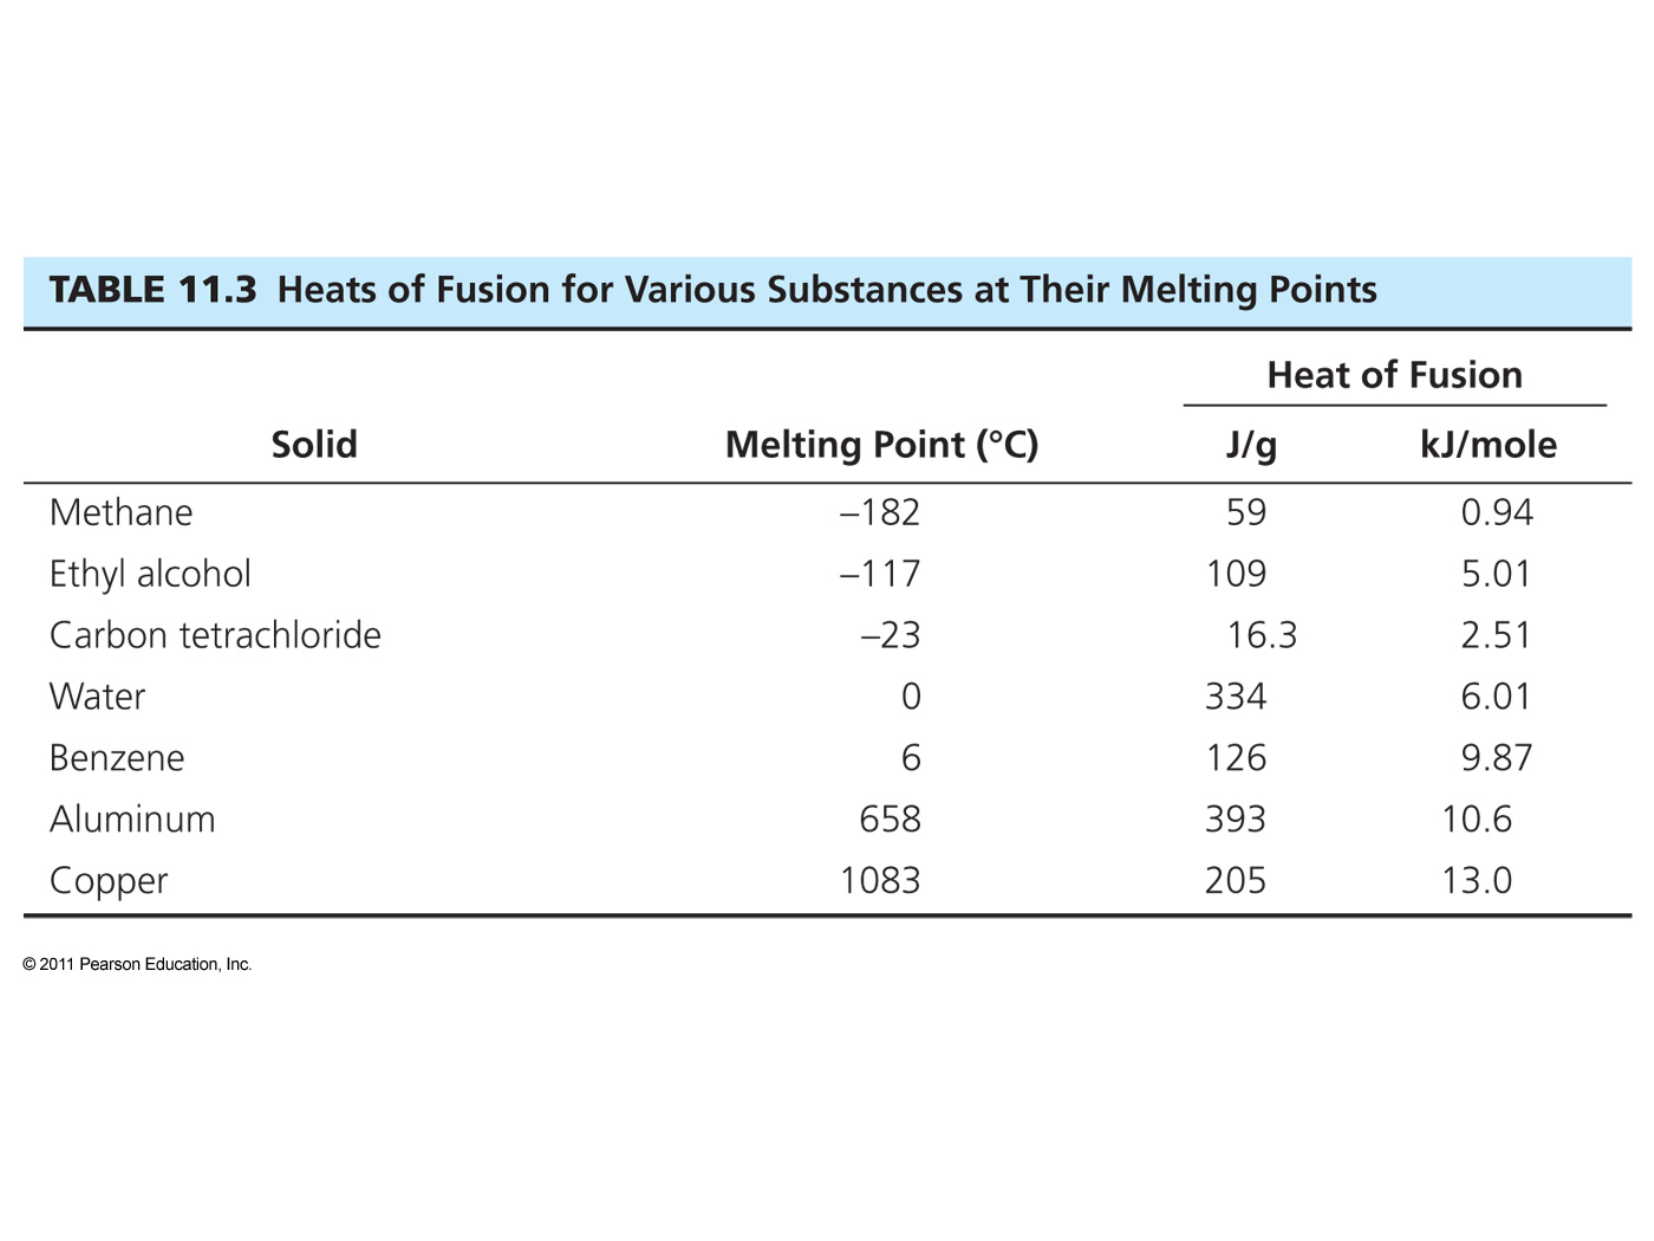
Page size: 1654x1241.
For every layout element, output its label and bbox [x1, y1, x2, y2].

picture [0, 232, 1654, 1009]
